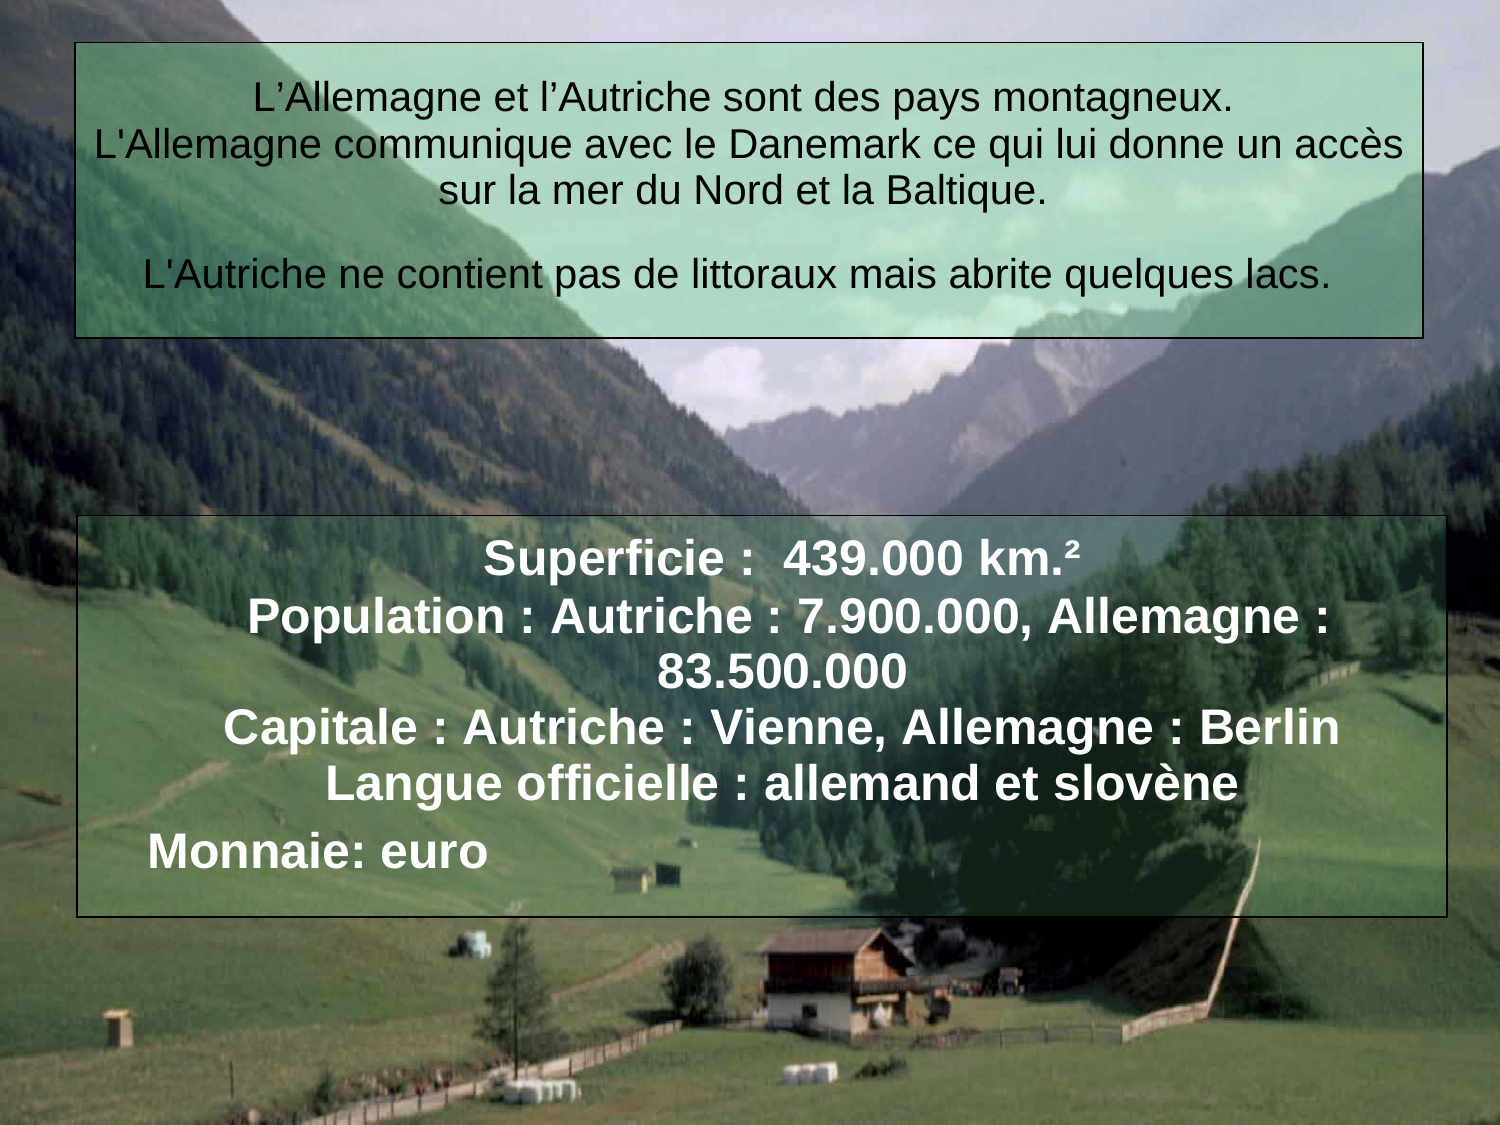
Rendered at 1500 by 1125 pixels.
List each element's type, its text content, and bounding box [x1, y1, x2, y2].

picture [0, 0, 1500, 1125]
list Superficie : 439.000 km.² Population : Autriche : 7.900.000, Allemagne : 83.500.000 Capitale : Autriche : Vienne, Allemagne : Berlin Langue officielle : allemand et slovène Monnaie: euro [76, 515, 1447, 918]
title L’Allemagne et l’Autriche sont des pays montagneux. L'Allemagne communique avec le Danemark ce qui lui donne un accès sur la mer du Nord et la Baltique. L'Autriche ne contient pas de littoraux mais abrite quelques lacs. [74, 42, 1424, 339]
